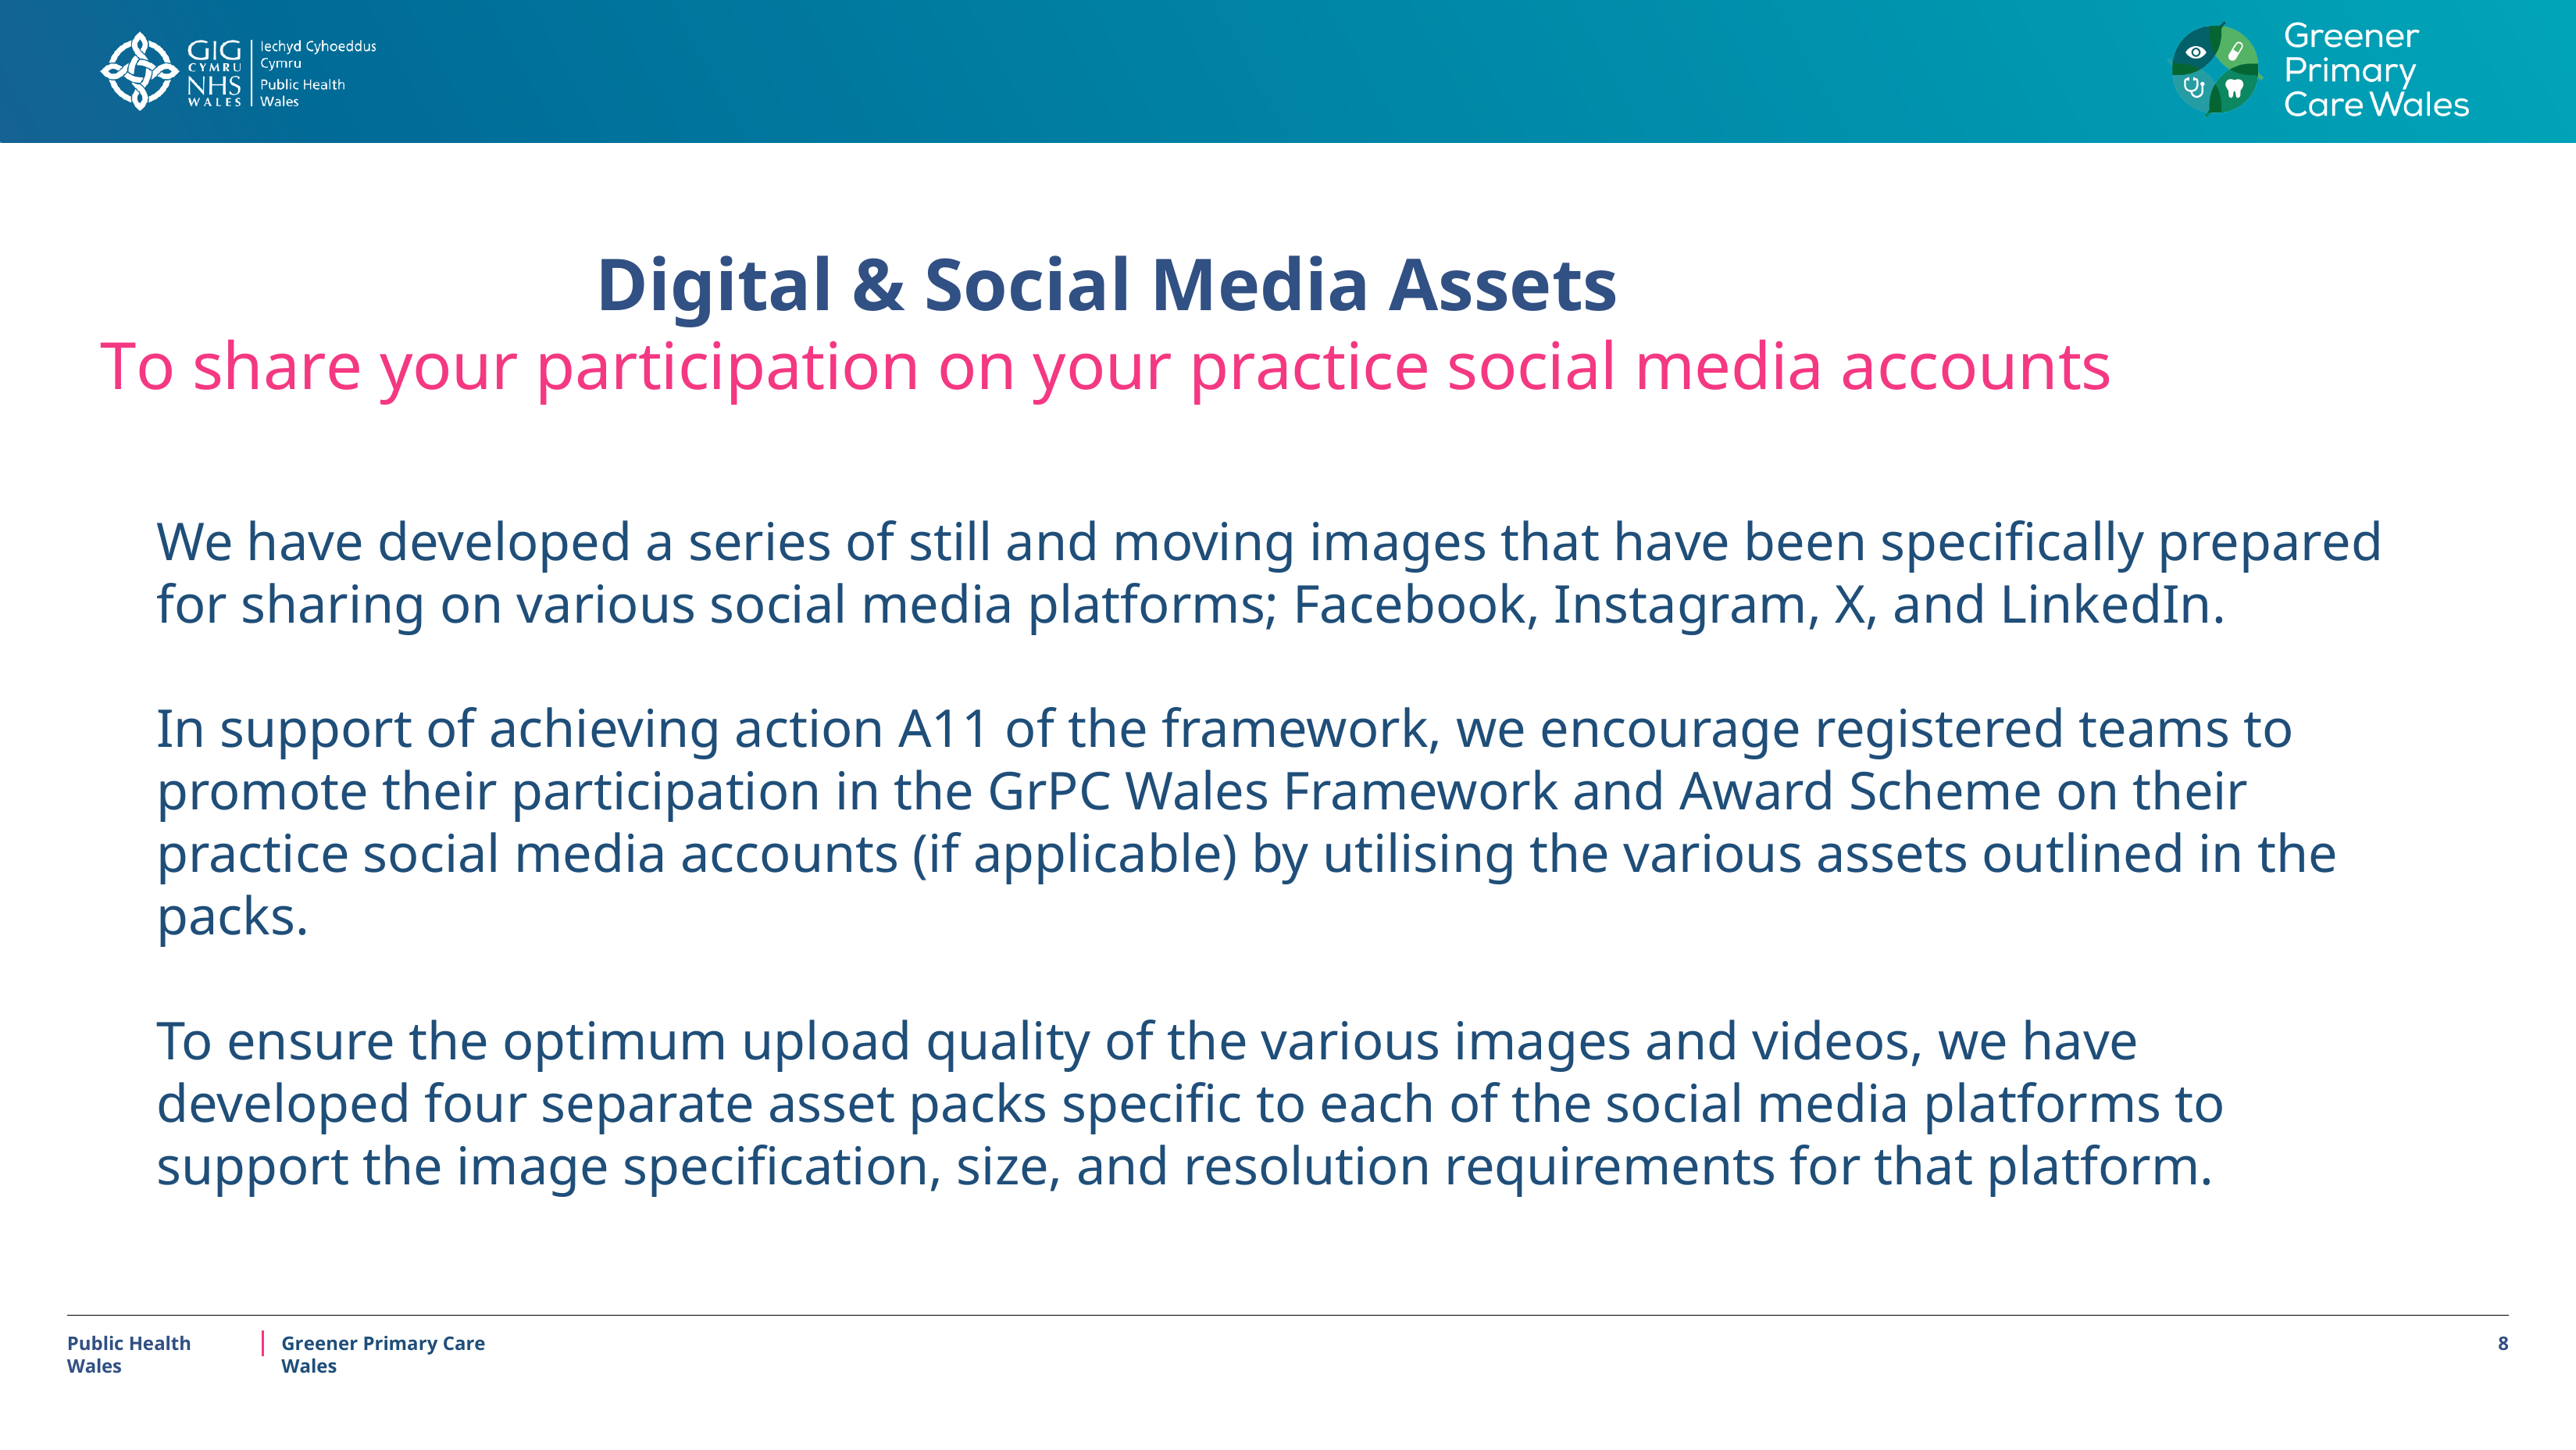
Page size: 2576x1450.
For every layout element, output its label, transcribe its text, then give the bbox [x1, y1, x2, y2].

text_box [2493, 1331, 2516, 1356]
text_box Public Health Wales [65, 1331, 248, 1356]
text_box Greener Primary Care Wales [280, 1331, 543, 1355]
title Digital & Social Media Assets To share your participation on your practice social media accounts [98, 237, 2196, 691]
text_box We have developed a series of still and moving images that have been specifically prepared for sharing on various social media platforms; Facebook, Instagram, X, and LinkedIn. In support of achieving action A11 of the framework, we encourage registered teams to promote their participation in the GrPC Wales Framework and Award Scheme on their practice social media accounts (if applicable) by utilising the various assets outlined in the packs. To ensure the optimum upload quality of the various images and videos, we have developed four separate asset packs specific to each of the social media platforms to support the image specification, size, and resolution requirements for that platform. [156, 506, 2396, 1140]
picture [2143, 0, 2494, 173]
